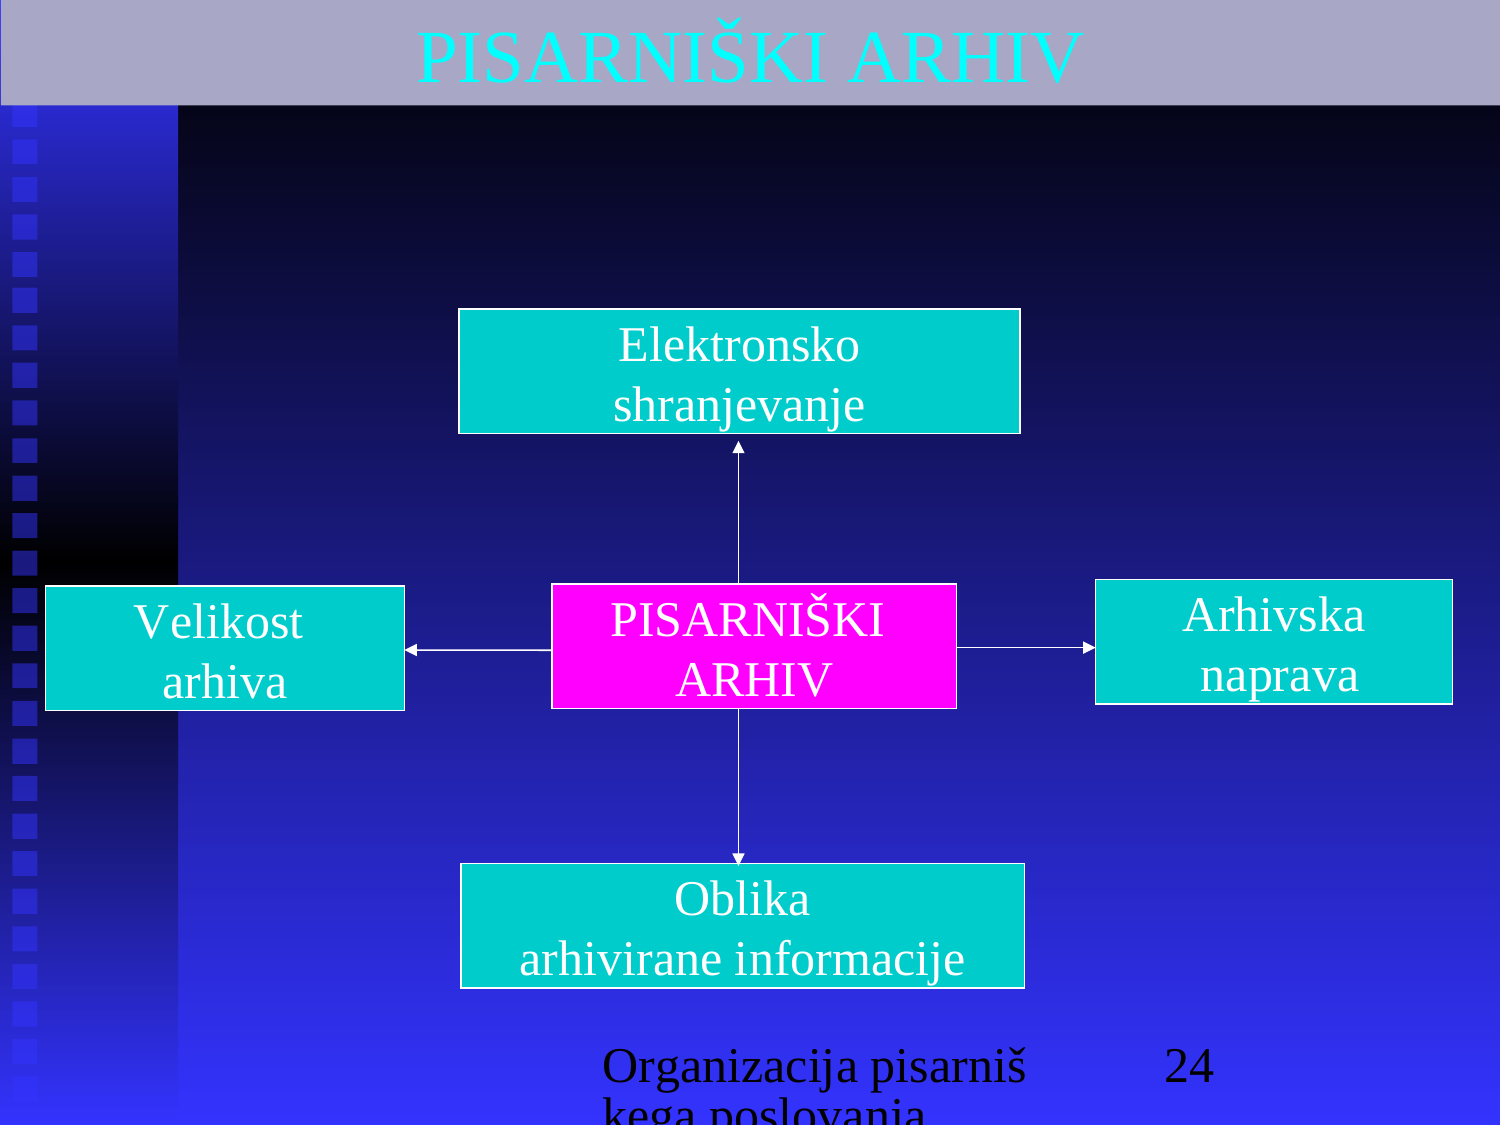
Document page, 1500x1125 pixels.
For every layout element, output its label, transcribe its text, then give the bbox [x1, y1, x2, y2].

text_box Elektronsko shranjevanje [459, 308, 1021, 434]
text_box Arhivska naprava [1095, 579, 1453, 705]
text_box Oblika arhivirane informacije [461, 863, 1025, 988]
text_box PISARNIŠKI ARHIV [0, 0, 1500, 106]
text_box Velikost arhiva [45, 585, 405, 711]
text_box PISARNIŠKI ARHIV [552, 583, 957, 709]
